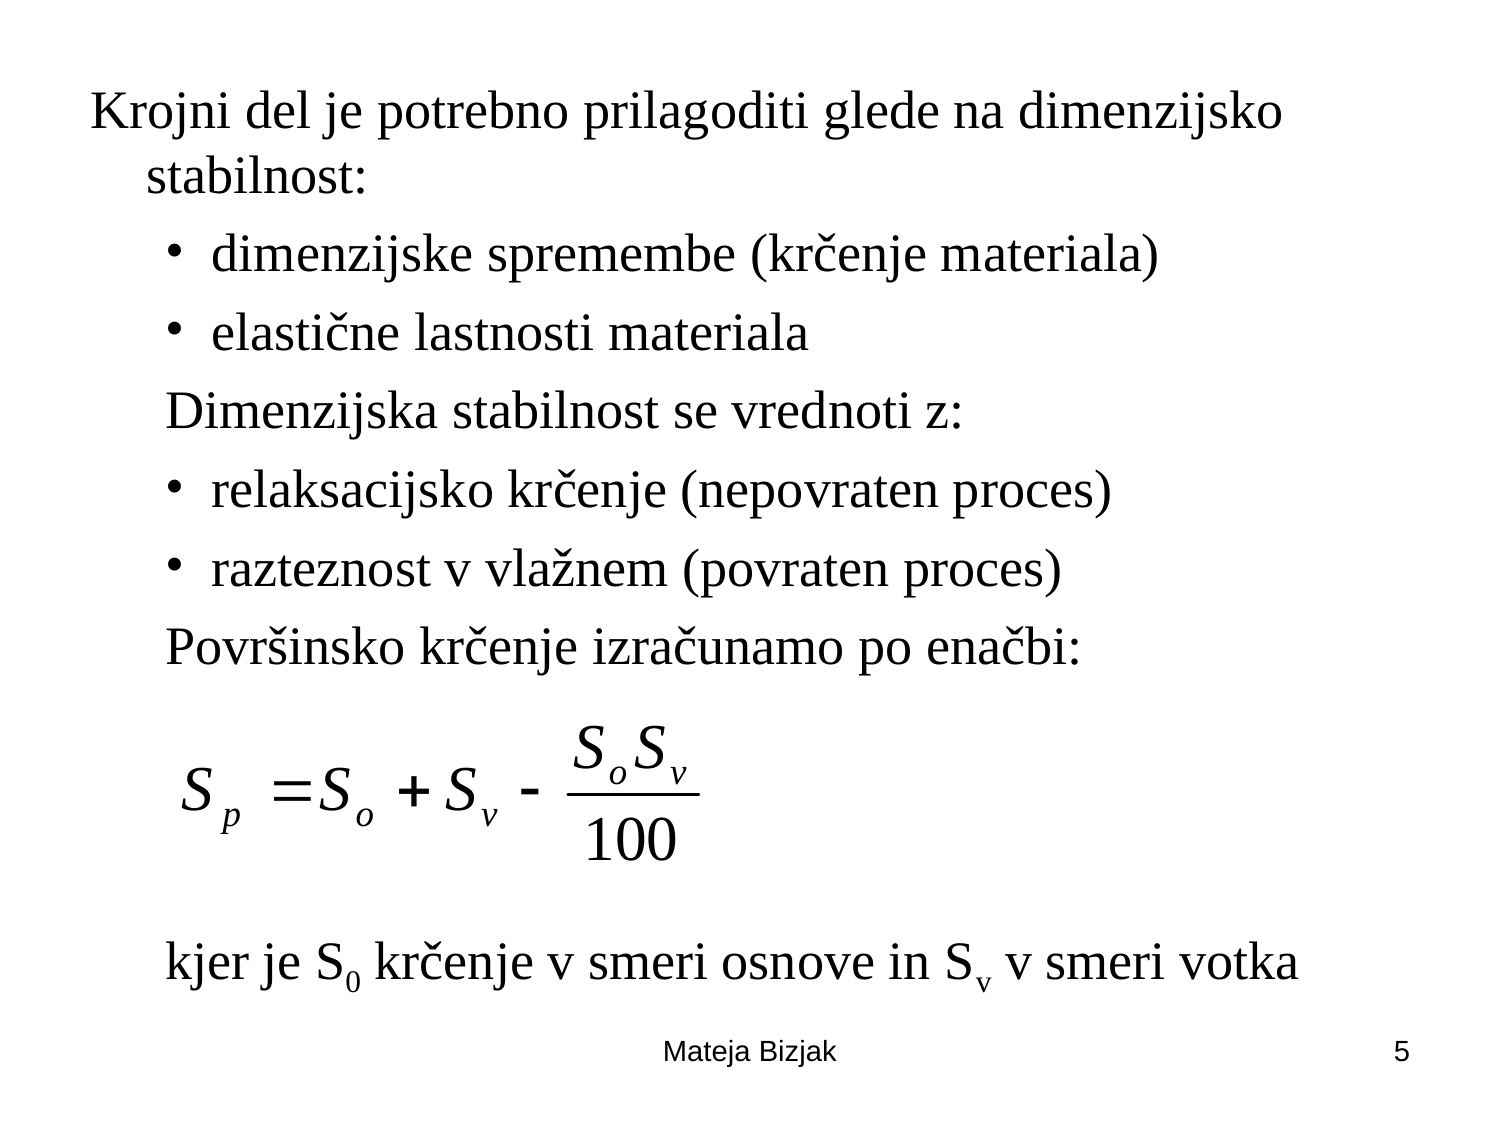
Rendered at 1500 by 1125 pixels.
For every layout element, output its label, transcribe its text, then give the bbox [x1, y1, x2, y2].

chart [171, 704, 715, 875]
text_box Mateja Bizjak [512, 1035, 988, 1103]
list Krojni del je potrebno prilagoditi glede na dimenzijsko stabilnost: dimenzijske spremembe (krčenje materiala) elastične lastnosti materiala Dimenzijska stabilnost se vrednoti z: relaksacijsko krčenje (nepovraten proces) razteznost v vlažnem (povraten proces) Površinsko krčenje izračunamo po enačbi: kjer je S0 krčenje v smeri osnove in Sv v smeri votka [75, 66, 1426, 1035]
text_box <number> [1074, 1035, 1426, 1103]
